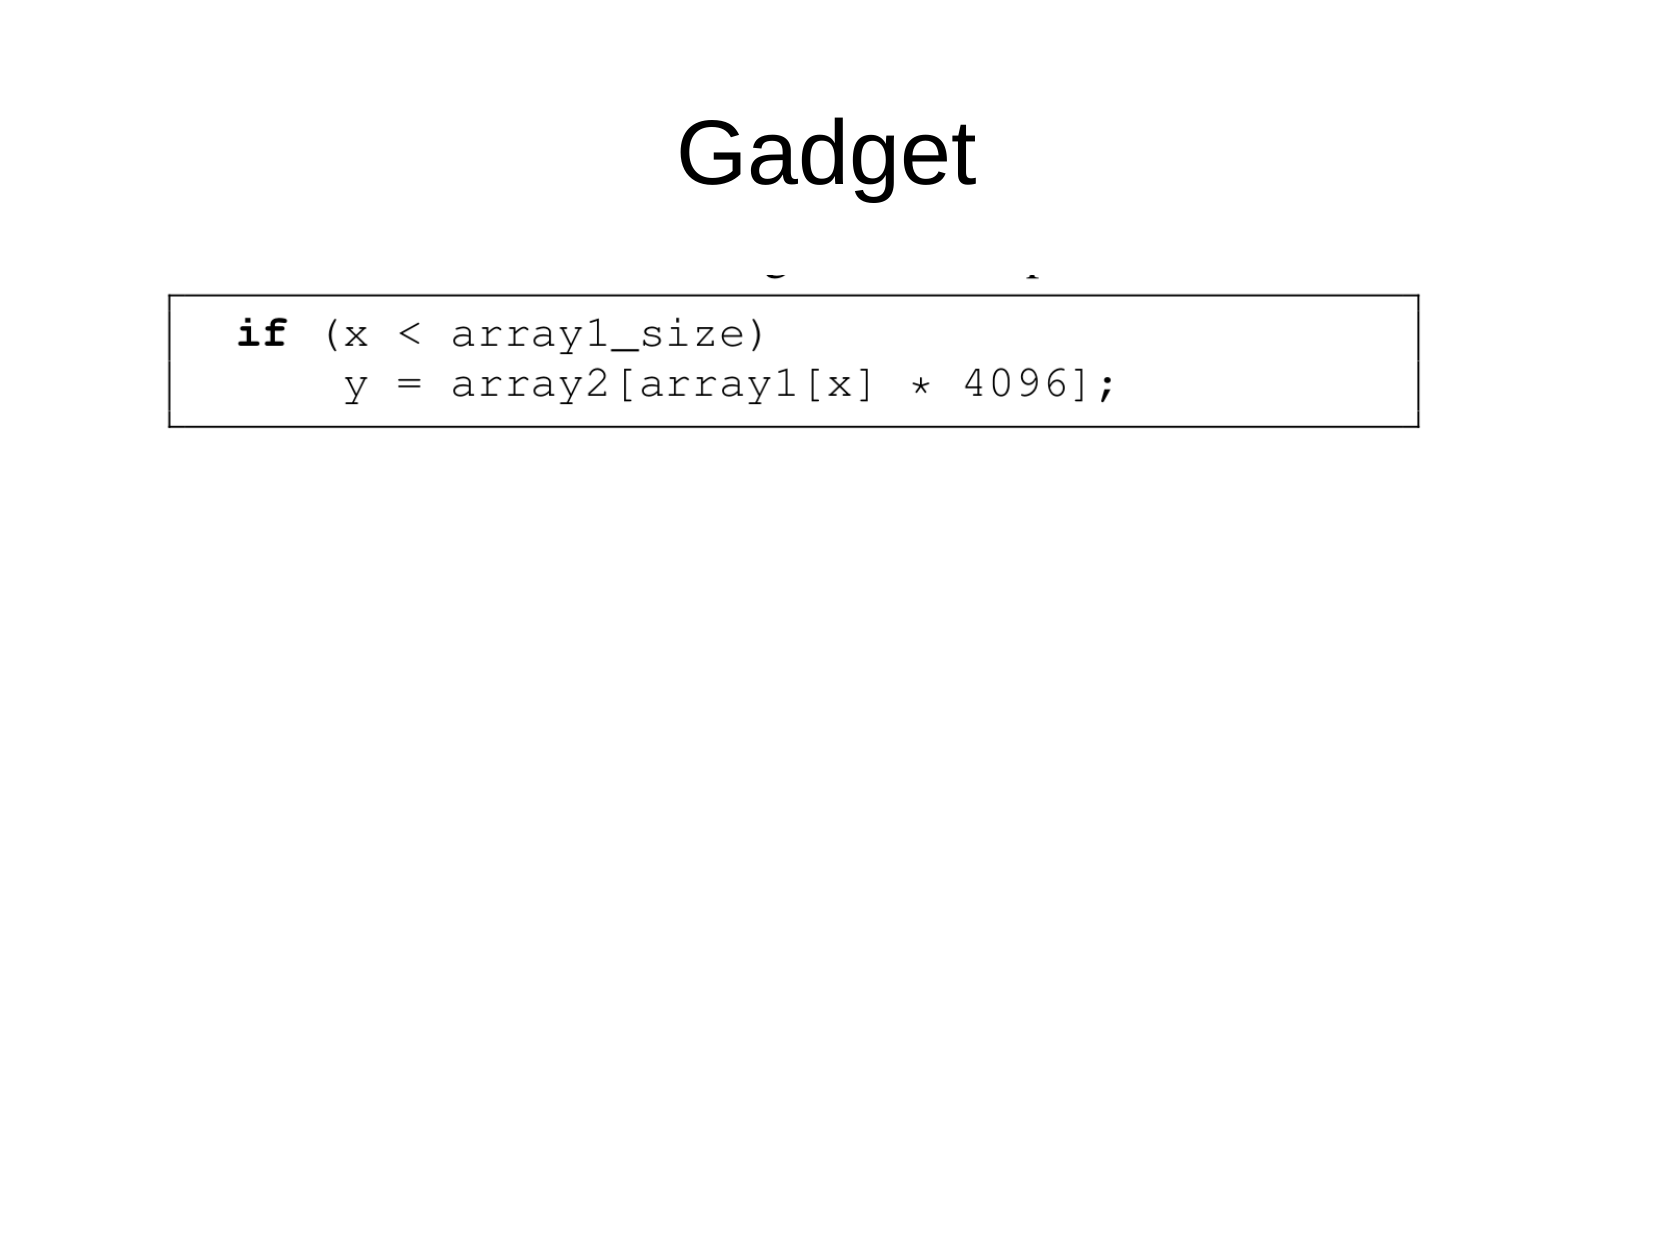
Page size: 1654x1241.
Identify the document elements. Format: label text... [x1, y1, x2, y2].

title Gadget [82, 49, 1571, 257]
picture [150, 275, 1491, 451]
